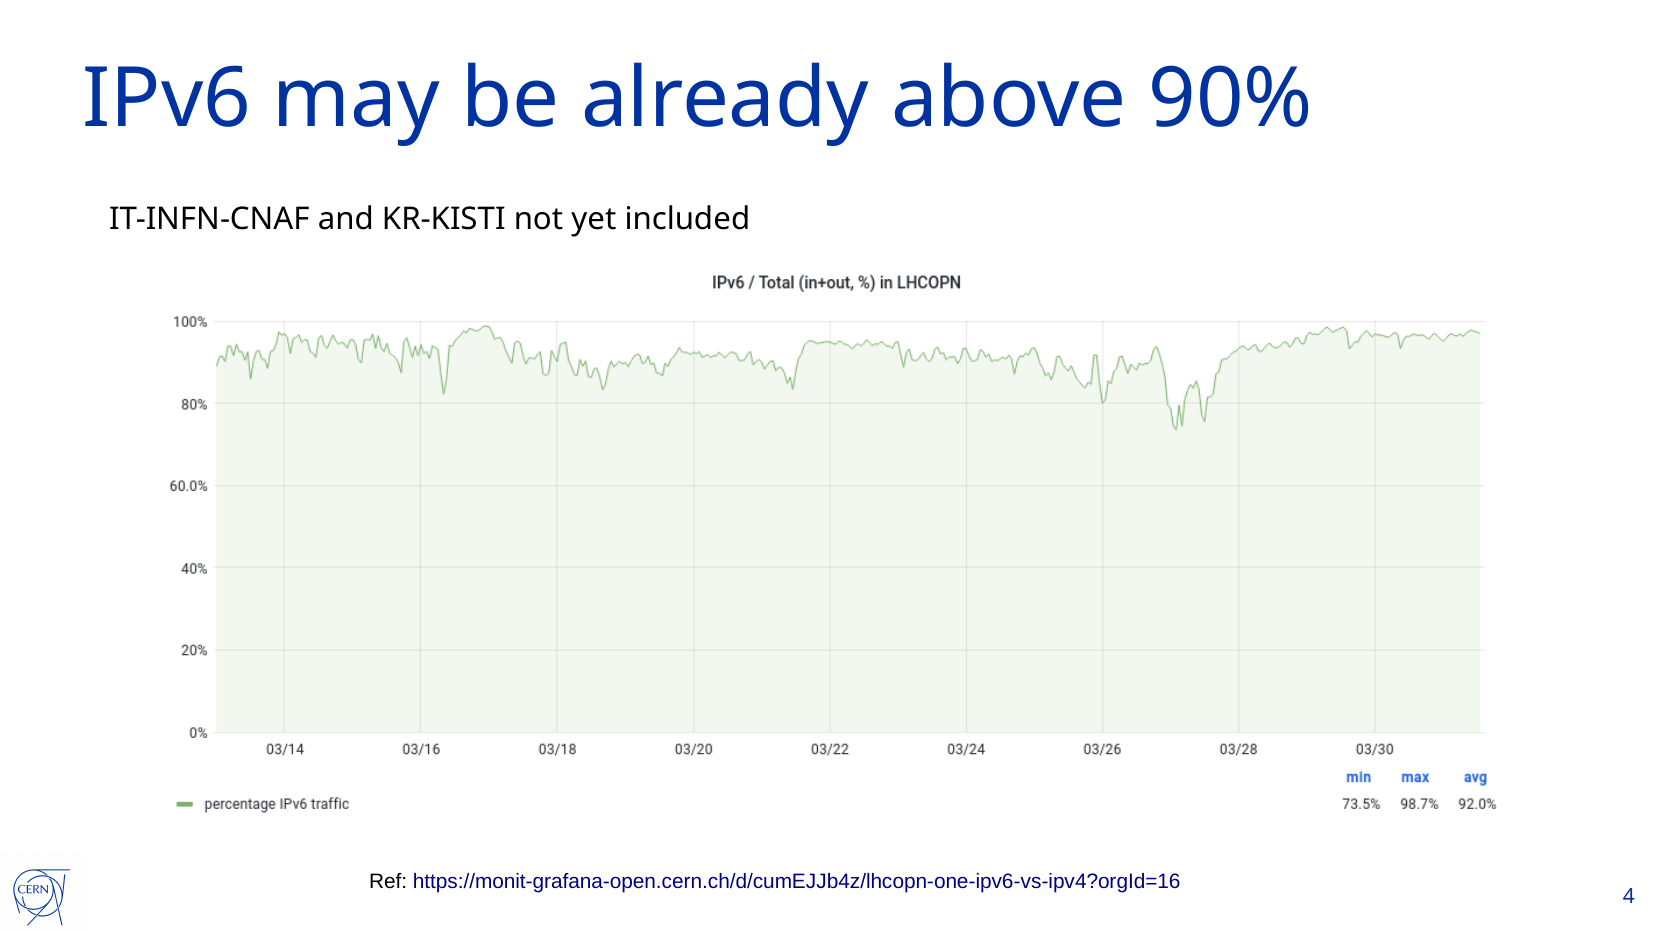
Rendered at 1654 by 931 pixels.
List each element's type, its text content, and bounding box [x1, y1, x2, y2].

picture [165, 271, 1498, 817]
text_box IT-INFN-CNAF and KR-KISTI not yet included [94, 188, 945, 288]
title IPv6 may be already above 90% [82, 37, 1571, 247]
text_box Ref: https://monit-grafana-open.cern.ch/d/cumEJJb4z/lhcopn-one-ipv6-vs-ipv4?orgId=16 [354, 862, 1406, 924]
picture [0, 850, 127, 931]
